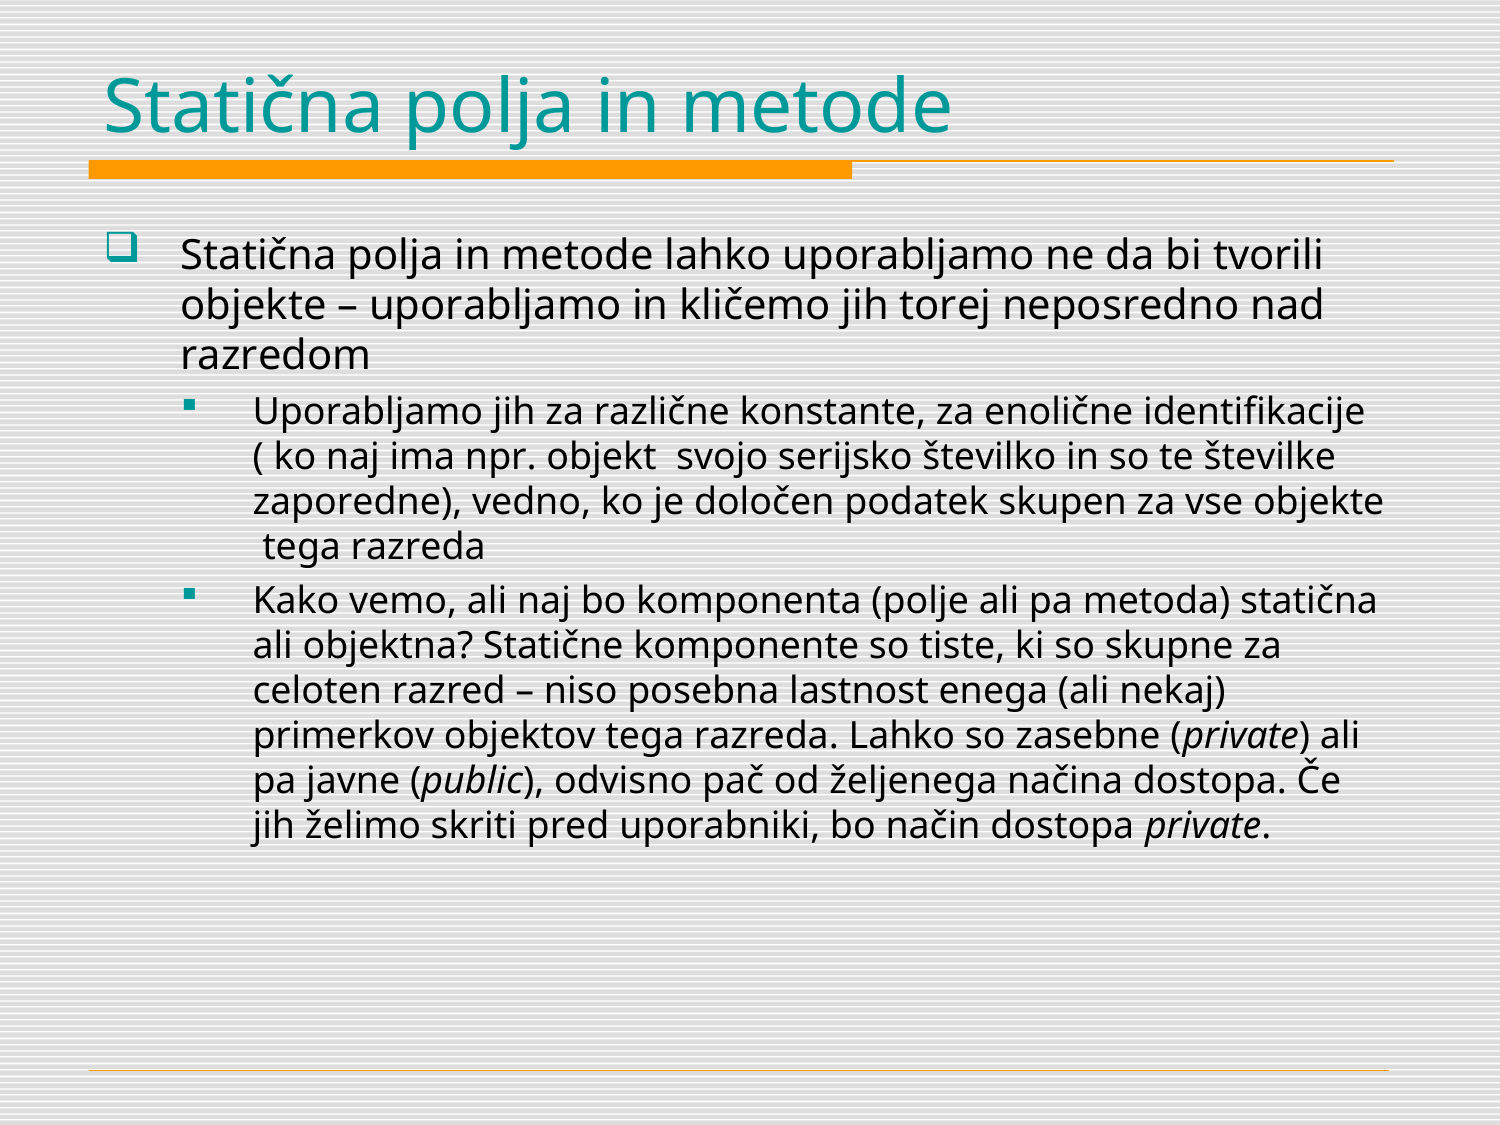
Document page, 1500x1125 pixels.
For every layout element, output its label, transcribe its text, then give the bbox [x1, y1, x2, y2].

picture [0, 0, 1500, 1125]
title Statična polja in metode [88, 42, 1401, 155]
list Statična polja in metode lahko uporabljamo ne da bi tvorili objekte – uporabljamo in kličemo jih torej neposredno nad razredom Uporabljamo jih za različne konstante, za enolične identifikacije ( ko naj ima npr. objekt svojo serijsko številko in so te številke zaporedne), vedno, ko je določen podatek skupen za vse objekte tega razreda Kako vemo, ali naj bo komponenta (polje ali pa metoda) statična ali objektna? Statične komponente so tiste, ki so skupne za celoten razred – niso posebna lastnost enega (ali nekaj) primerkov objektov tega razreda. Lahko so zasebne (private) ali pa javne (public), odvisno pač od željenega načina dostopa. Če jih želimo skriti pred uporabniki, bo način dostopa private. [88, 220, 1401, 1059]
